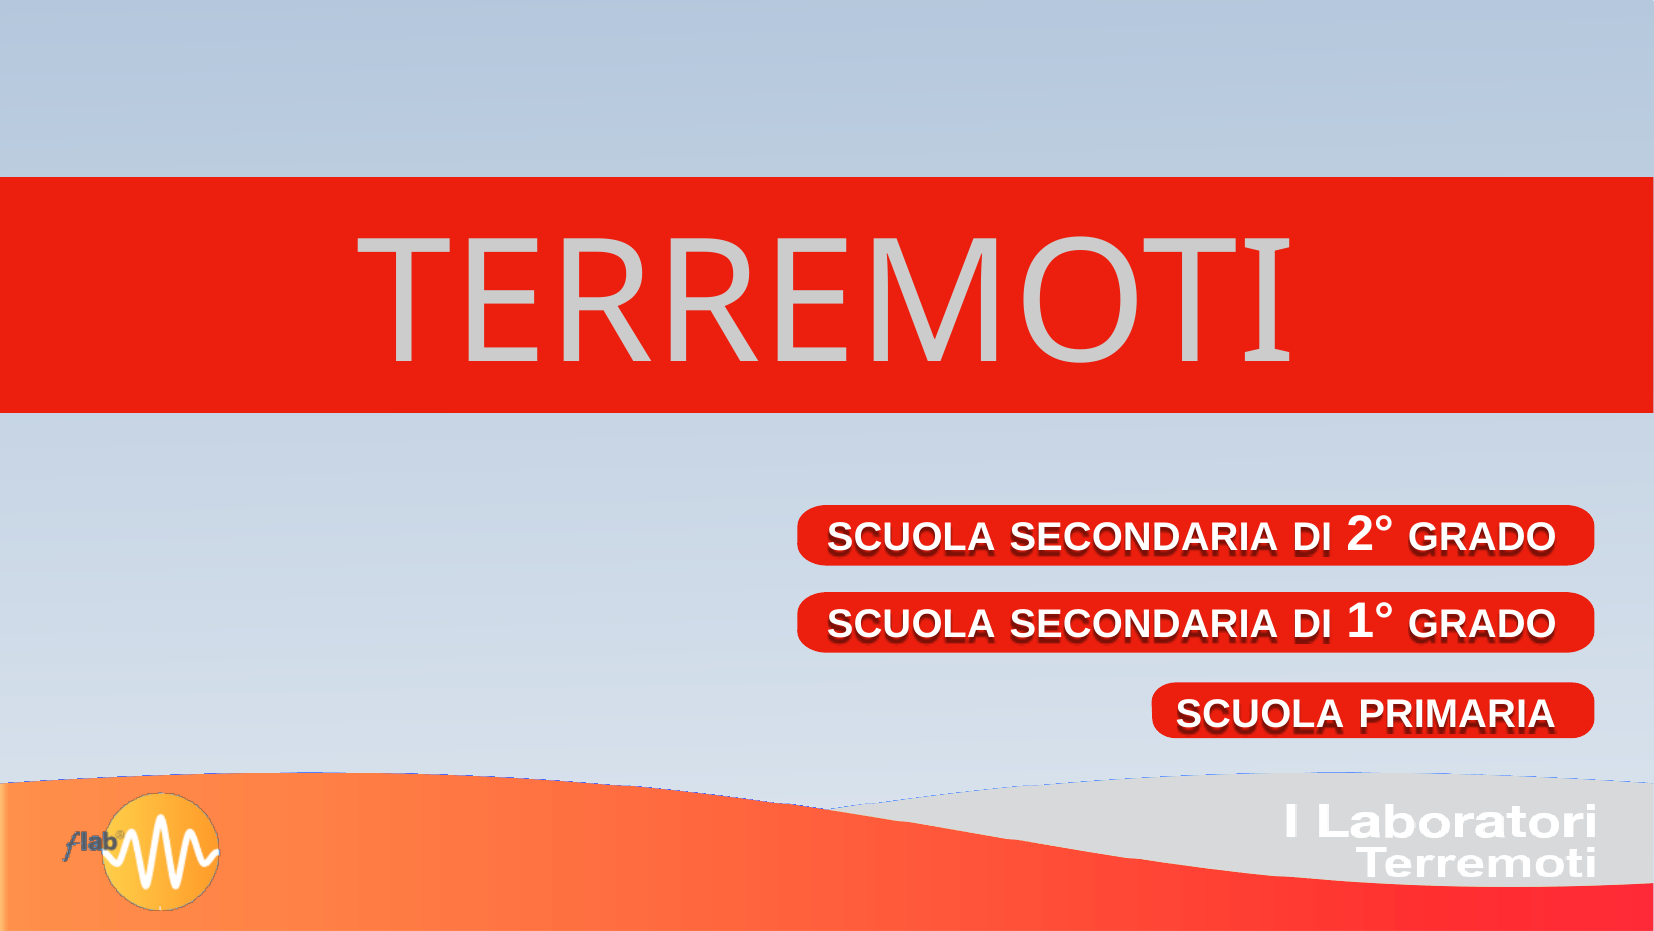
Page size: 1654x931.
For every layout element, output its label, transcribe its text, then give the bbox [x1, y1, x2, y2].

text_box [797, 505, 1595, 566]
text_box 1° [1332, 592, 1409, 649]
text_box DI [1292, 601, 1332, 647]
text_box DI [1292, 514, 1332, 559]
picture [0, 767, 1654, 931]
text_box SCUOLA [826, 601, 995, 647]
text_box TERREMOTI [0, 177, 1654, 413]
text_box [797, 592, 1595, 653]
text_box GRADO [1407, 514, 1558, 559]
text_box 2° [1332, 505, 1409, 561]
text_box SCUOLA [1175, 691, 1344, 737]
text_box SECONDARIA [1009, 514, 1278, 559]
text_box [1151, 682, 1595, 739]
text_box SCUOLA [826, 514, 995, 559]
text_box GRADO [1409, 601, 1558, 647]
text_box PRIMARIA [1358, 691, 1557, 737]
text_box SECONDARIA [1009, 601, 1278, 647]
